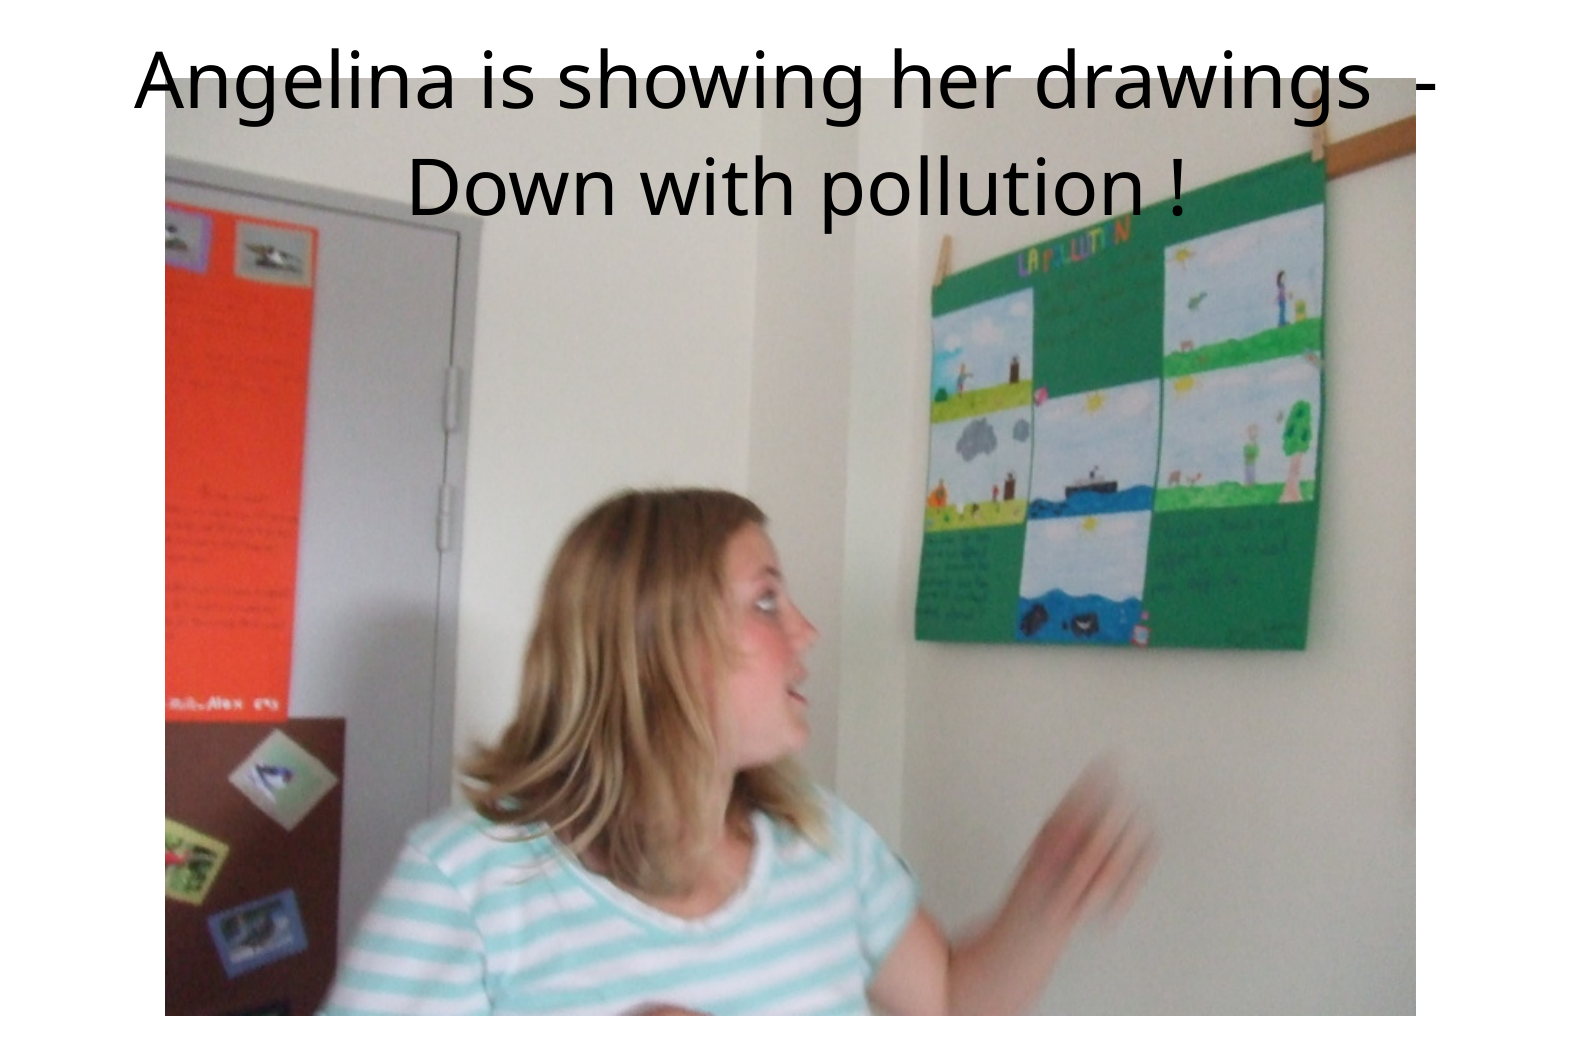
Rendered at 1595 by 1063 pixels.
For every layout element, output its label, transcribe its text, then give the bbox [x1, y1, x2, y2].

picture [165, 276, 1416, 1016]
title Angelina is showing her drawings - Down with pollution ! [79, 0, 1515, 276]
